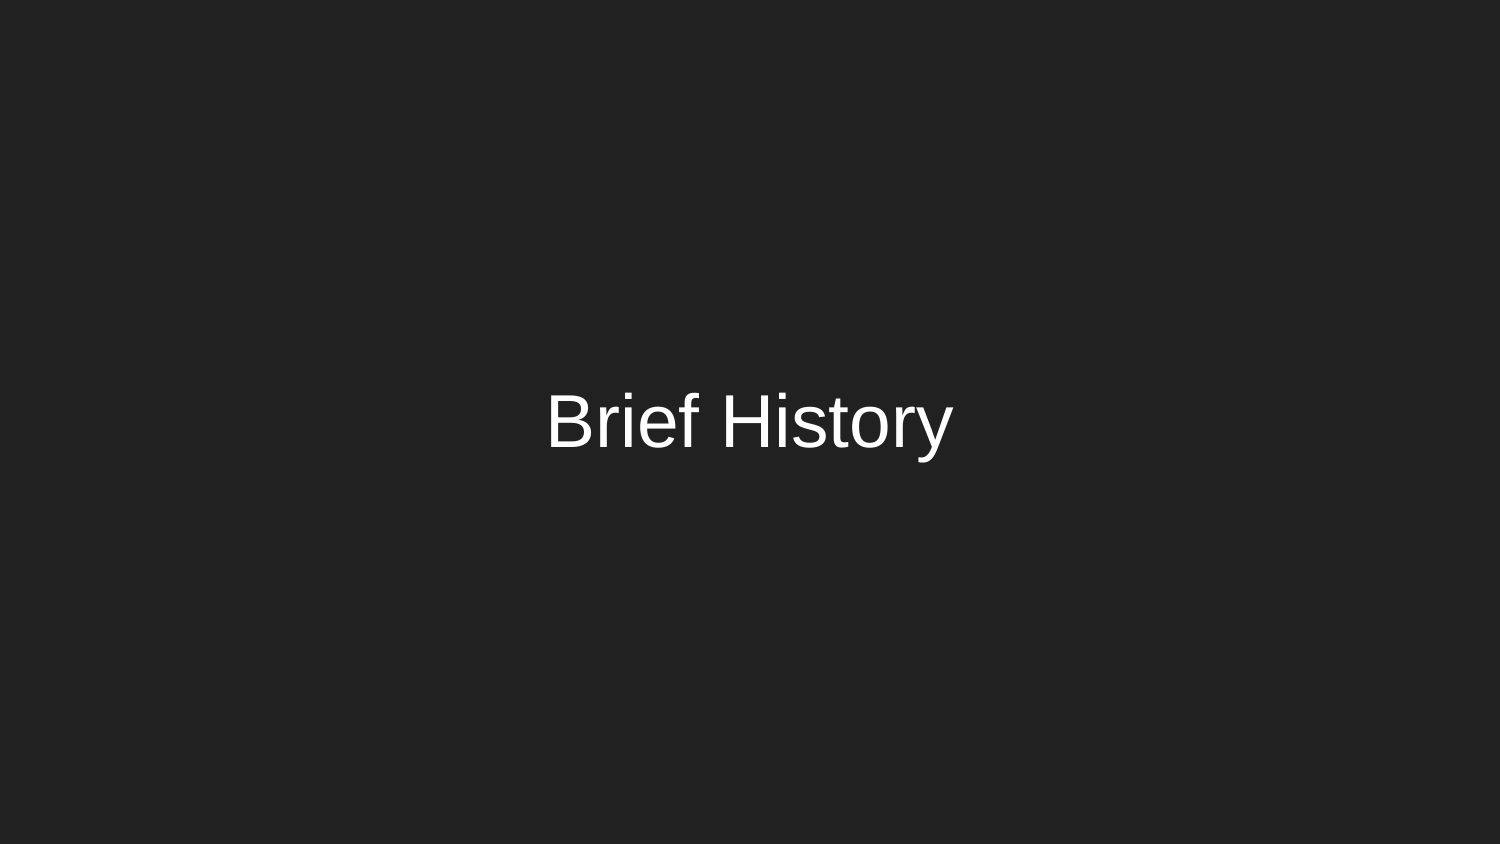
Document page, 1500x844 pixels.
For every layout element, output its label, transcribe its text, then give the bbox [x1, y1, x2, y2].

title Brief History [51, 352, 1449, 491]
